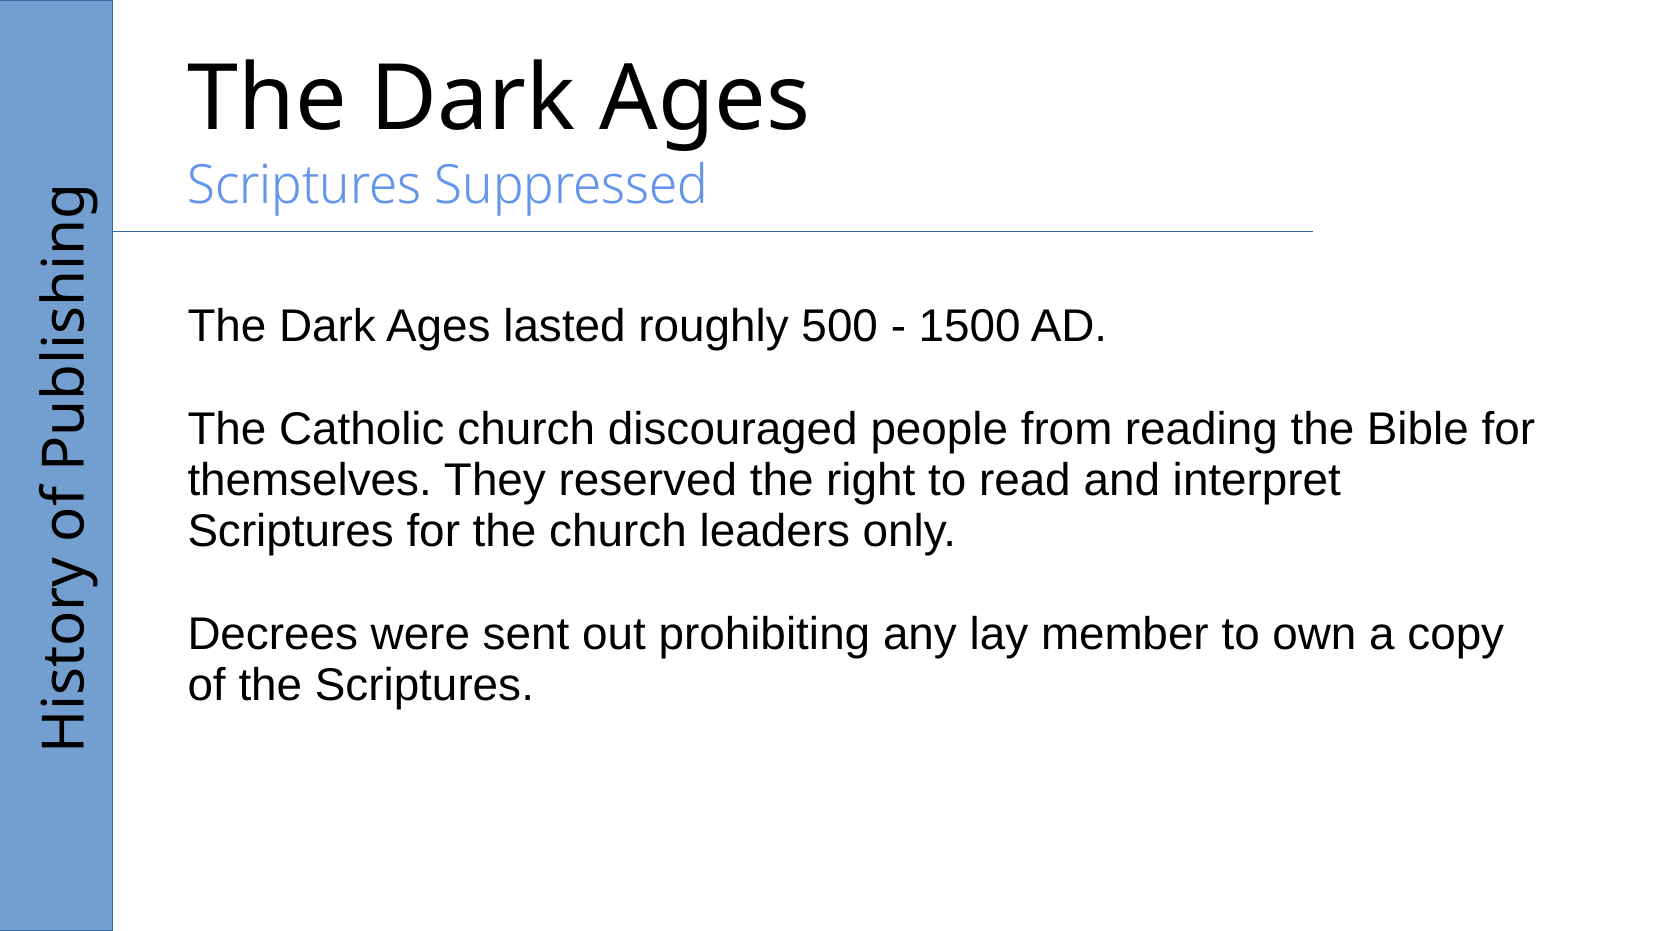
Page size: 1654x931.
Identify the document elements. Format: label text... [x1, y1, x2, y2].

text_box History of Publishing [13, 37, 105, 901]
title The Dark Ages [187, 33, 1571, 125]
title Scriptures Suppressed [187, 125, 1571, 239]
text_box [0, 0, 113, 931]
subtitle The Dark Ages lasted roughly 500 - 1500 AD. The Catholic church discouraged people from reading the Bible for themselves. They reserved the right to read and interpret Scriptures for the church leaders only. Decrees were sent out prohibiting any lay member to own a copy of the Scriptures. [187, 300, 1538, 813]
